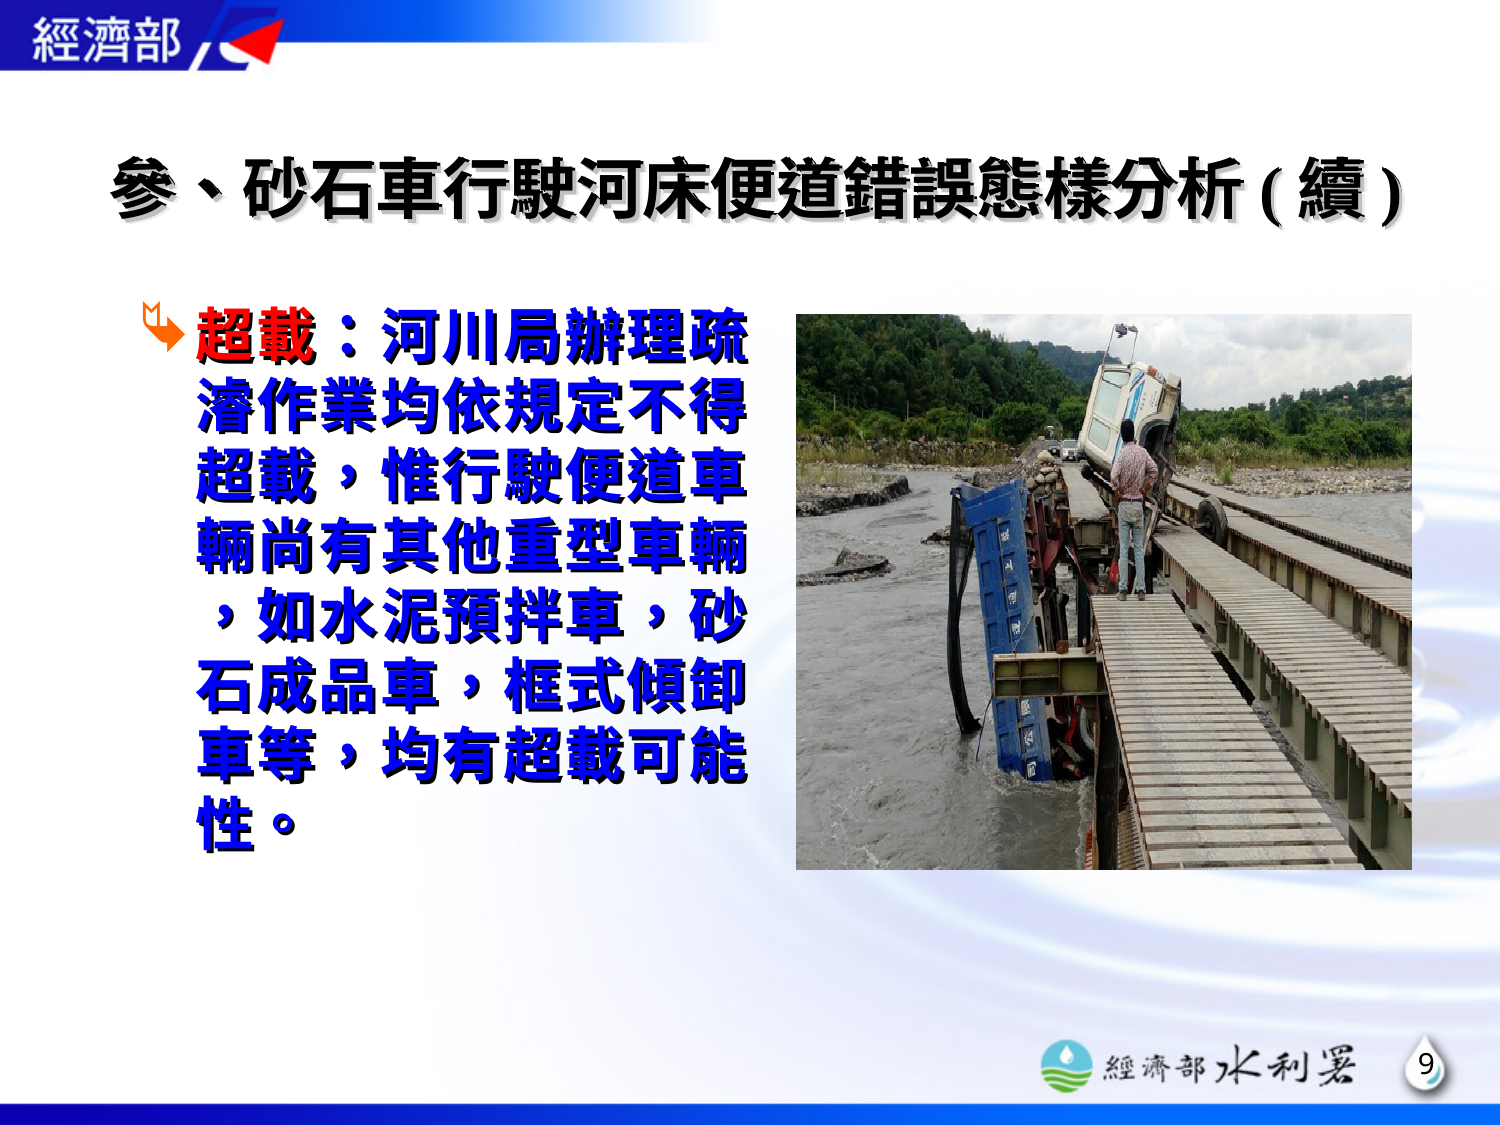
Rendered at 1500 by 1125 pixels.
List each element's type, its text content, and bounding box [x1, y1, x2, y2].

text_box <編號> [1362, 1037, 1450, 1113]
picture [0, 0, 1500, 1125]
list 超載：河川局辦理疏濬作業均依規定不得超載，惟行駛便道車輛尚有其他重型車輛，如水泥預拌車，砂石成品車，框式傾卸車等，均有超載可能性。 [123, 290, 762, 894]
title 參、砂石車行駛河床便道錯誤態樣分析(續) [41, 137, 1471, 238]
